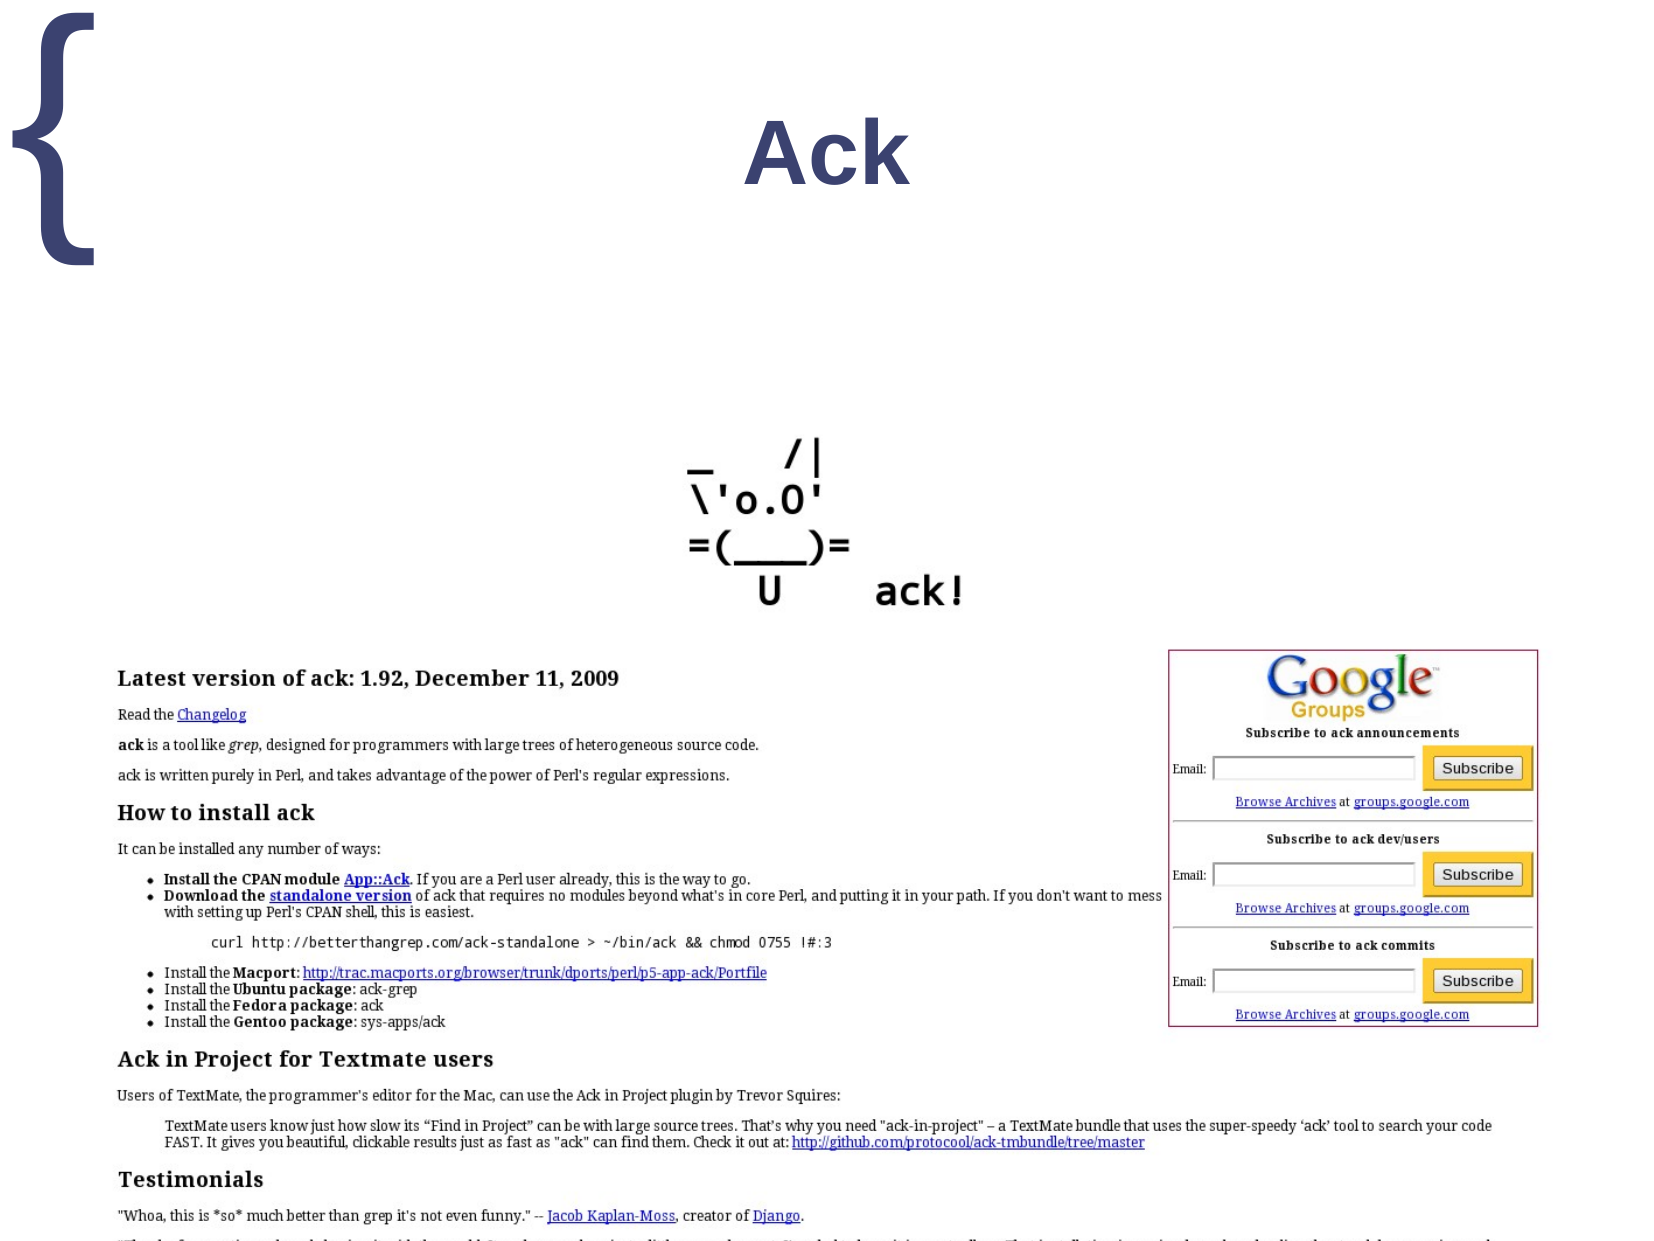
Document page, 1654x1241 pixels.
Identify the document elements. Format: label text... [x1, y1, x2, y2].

picture [1, 388, 1654, 1241]
title Ack [82, 56, 1571, 250]
